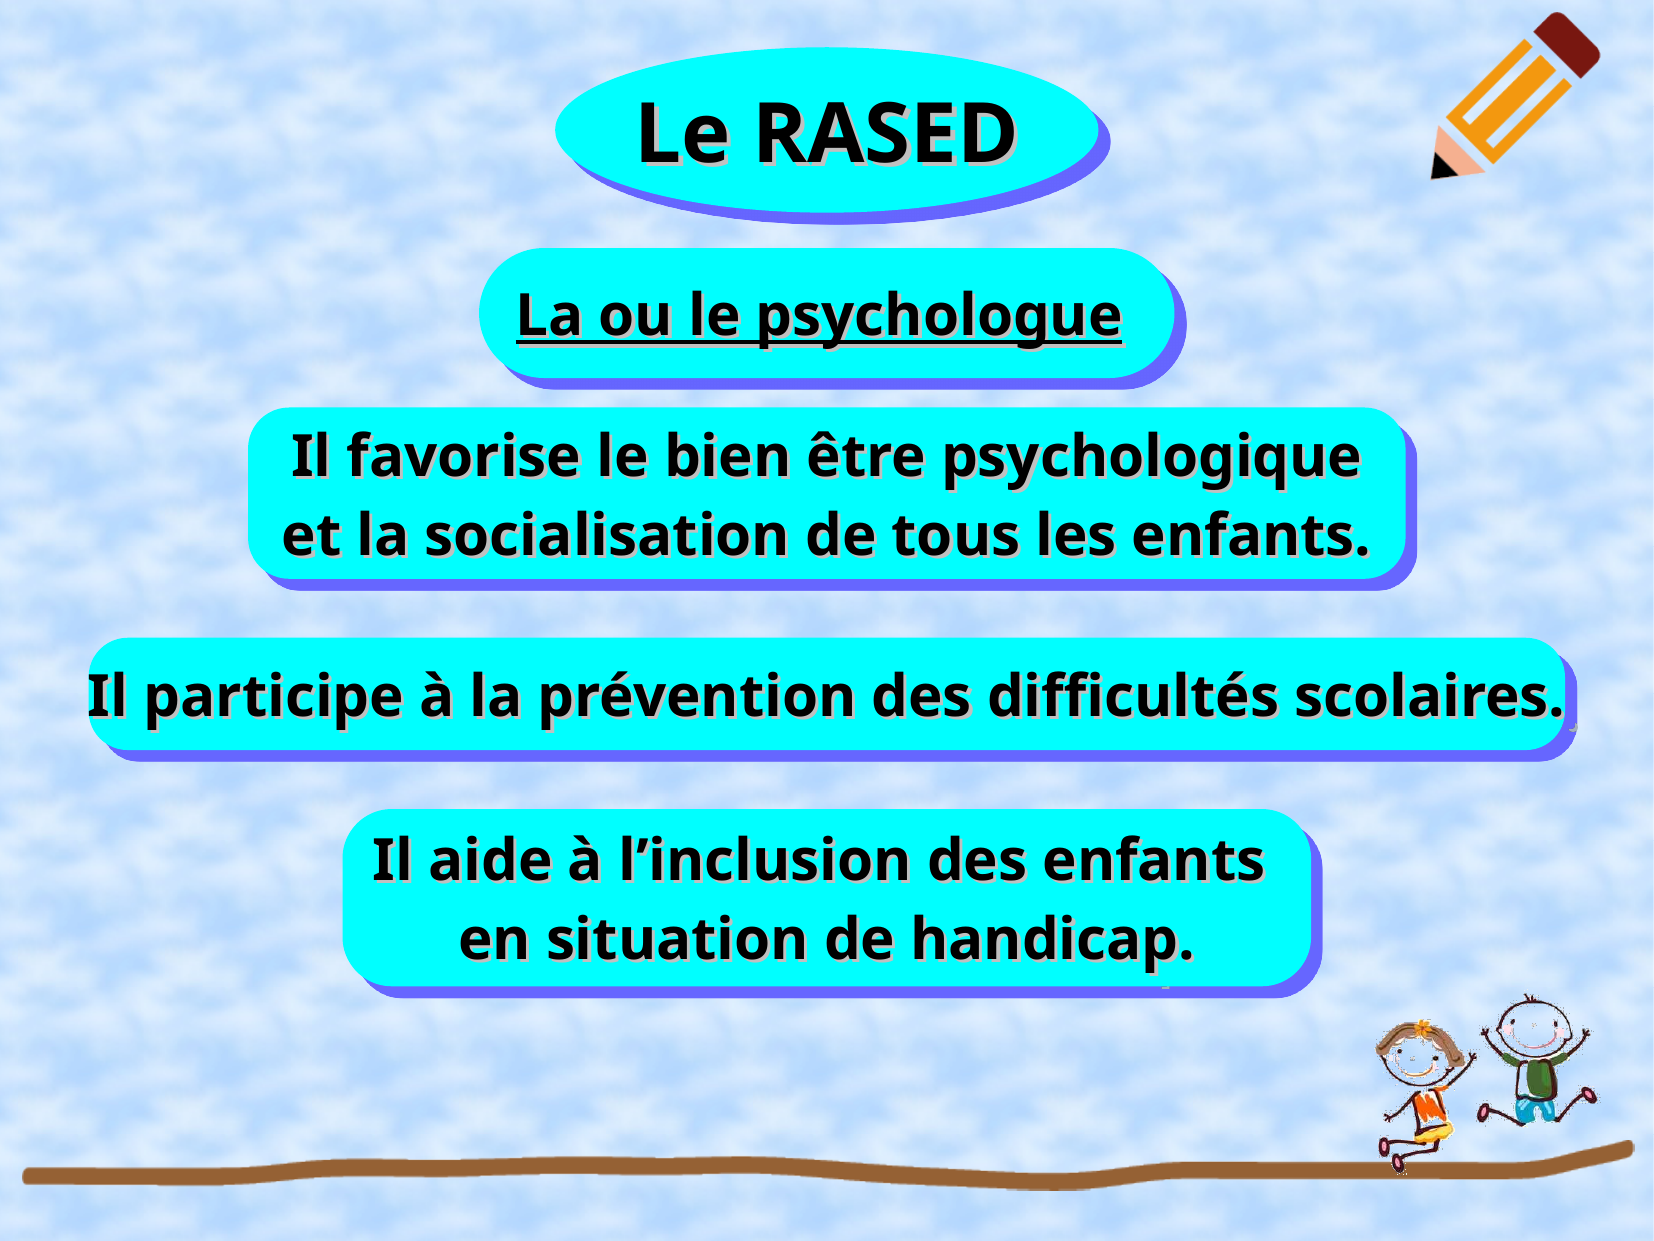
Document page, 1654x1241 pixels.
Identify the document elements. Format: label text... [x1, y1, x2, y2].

picture [0, 0, 1654, 1241]
text_box Il favorise le bien être psychologique et la socialisation de tous les enfants. [248, 407, 1406, 579]
text_box La ou le psychologue [479, 248, 1175, 379]
text_box Il participe à la prévention des difficultés scolaires. [88, 637, 1566, 751]
text_box Le RASED [555, 47, 1099, 213]
text_box Il aide à l’inclusion des enfants en situation de handicap. [342, 809, 1312, 987]
